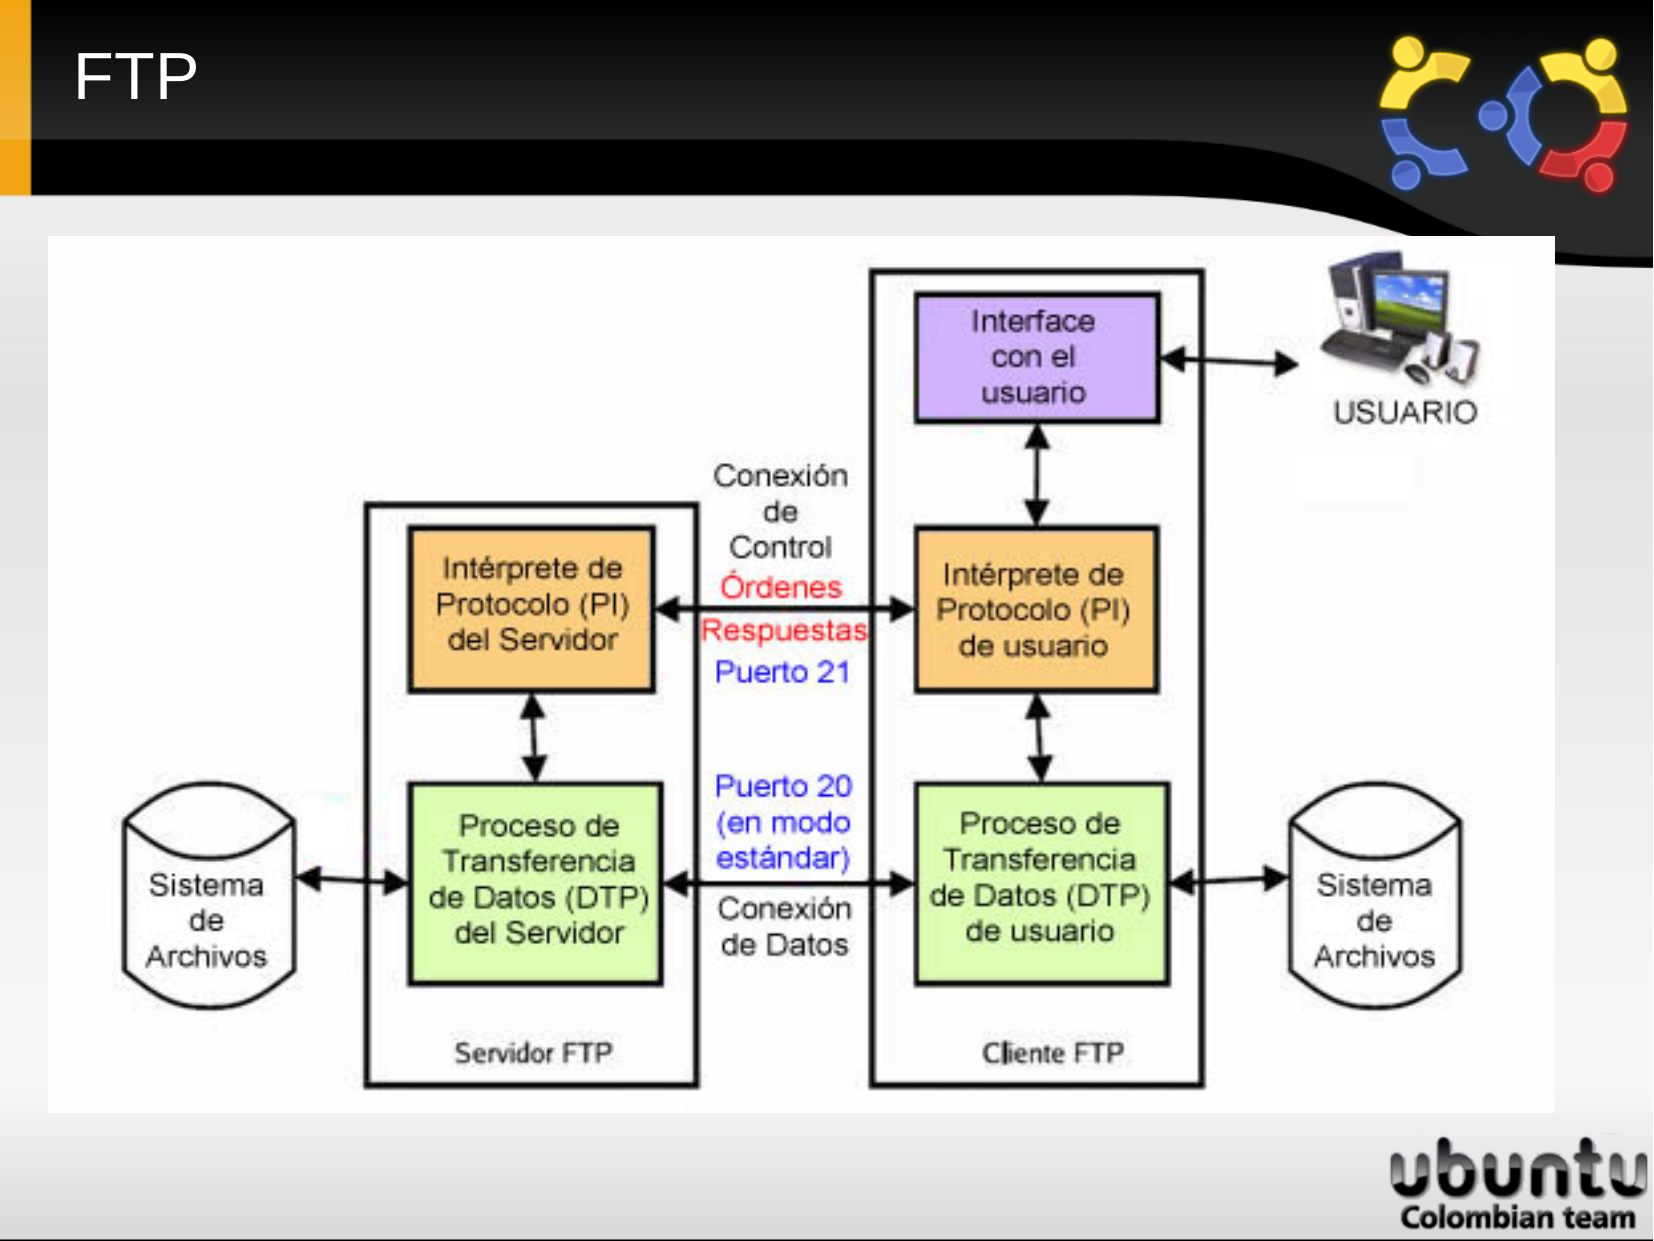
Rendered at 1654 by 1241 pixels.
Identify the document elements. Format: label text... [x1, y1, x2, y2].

text_box FTP [59, 31, 1300, 122]
picture [0, 0, 1654, 1241]
